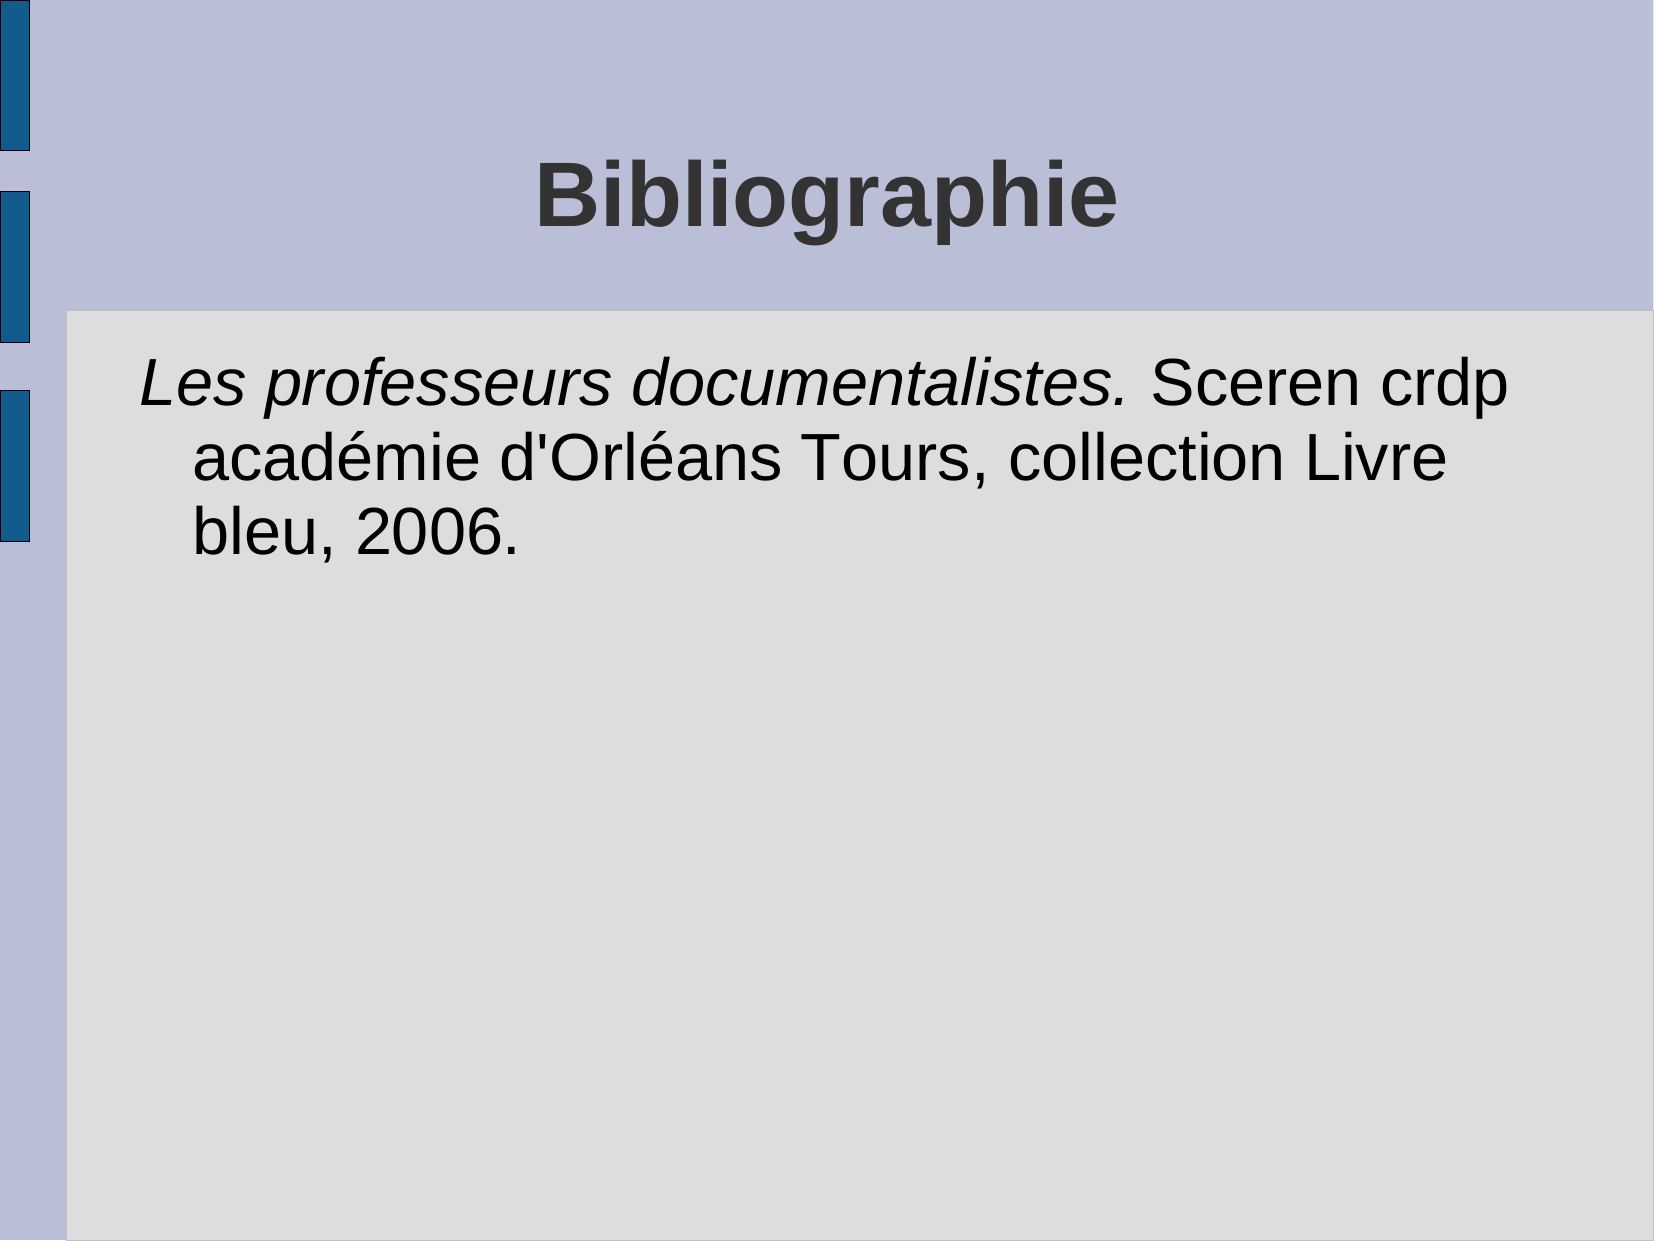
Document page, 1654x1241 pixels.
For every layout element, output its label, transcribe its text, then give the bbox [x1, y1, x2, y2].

title Bibliographie [121, 98, 1534, 291]
list Les professeurs documentalistes. Sceren crdp académie d'Orléans Tours, collection Livre bleu, 2006. [121, 344, 1534, 1112]
